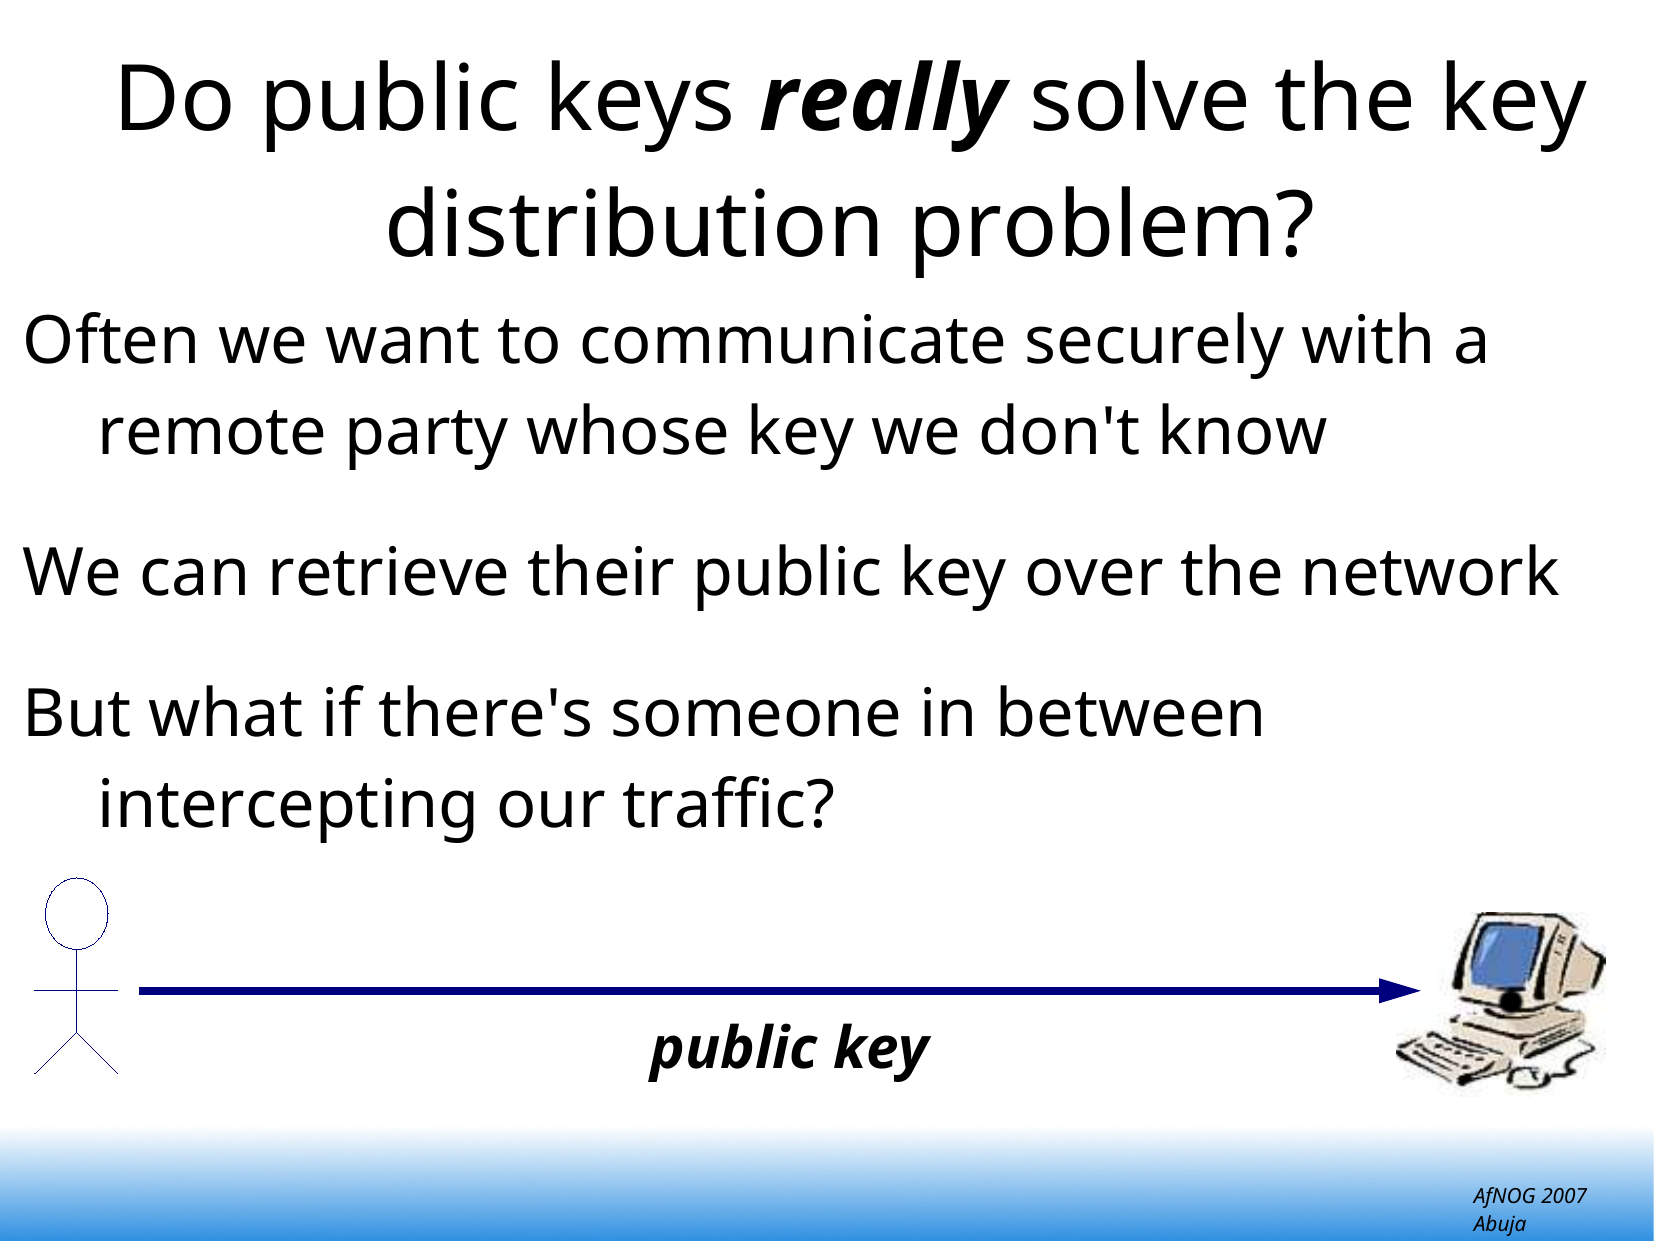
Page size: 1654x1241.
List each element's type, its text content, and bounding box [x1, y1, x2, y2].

title Do public keys really solve the key distribution problem? [52, 32, 1649, 267]
text_box public key [650, 1006, 930, 1086]
picture [0, 1124, 1654, 1241]
list Often we want to communicate securely with a remote party whose key we don't know We can retrieve their public key over the network But what if there's someone in between intercepting our traffic? [22, 292, 1613, 826]
text_box public key [662, 1043, 673, 1062]
picture [1396, 912, 1606, 1097]
